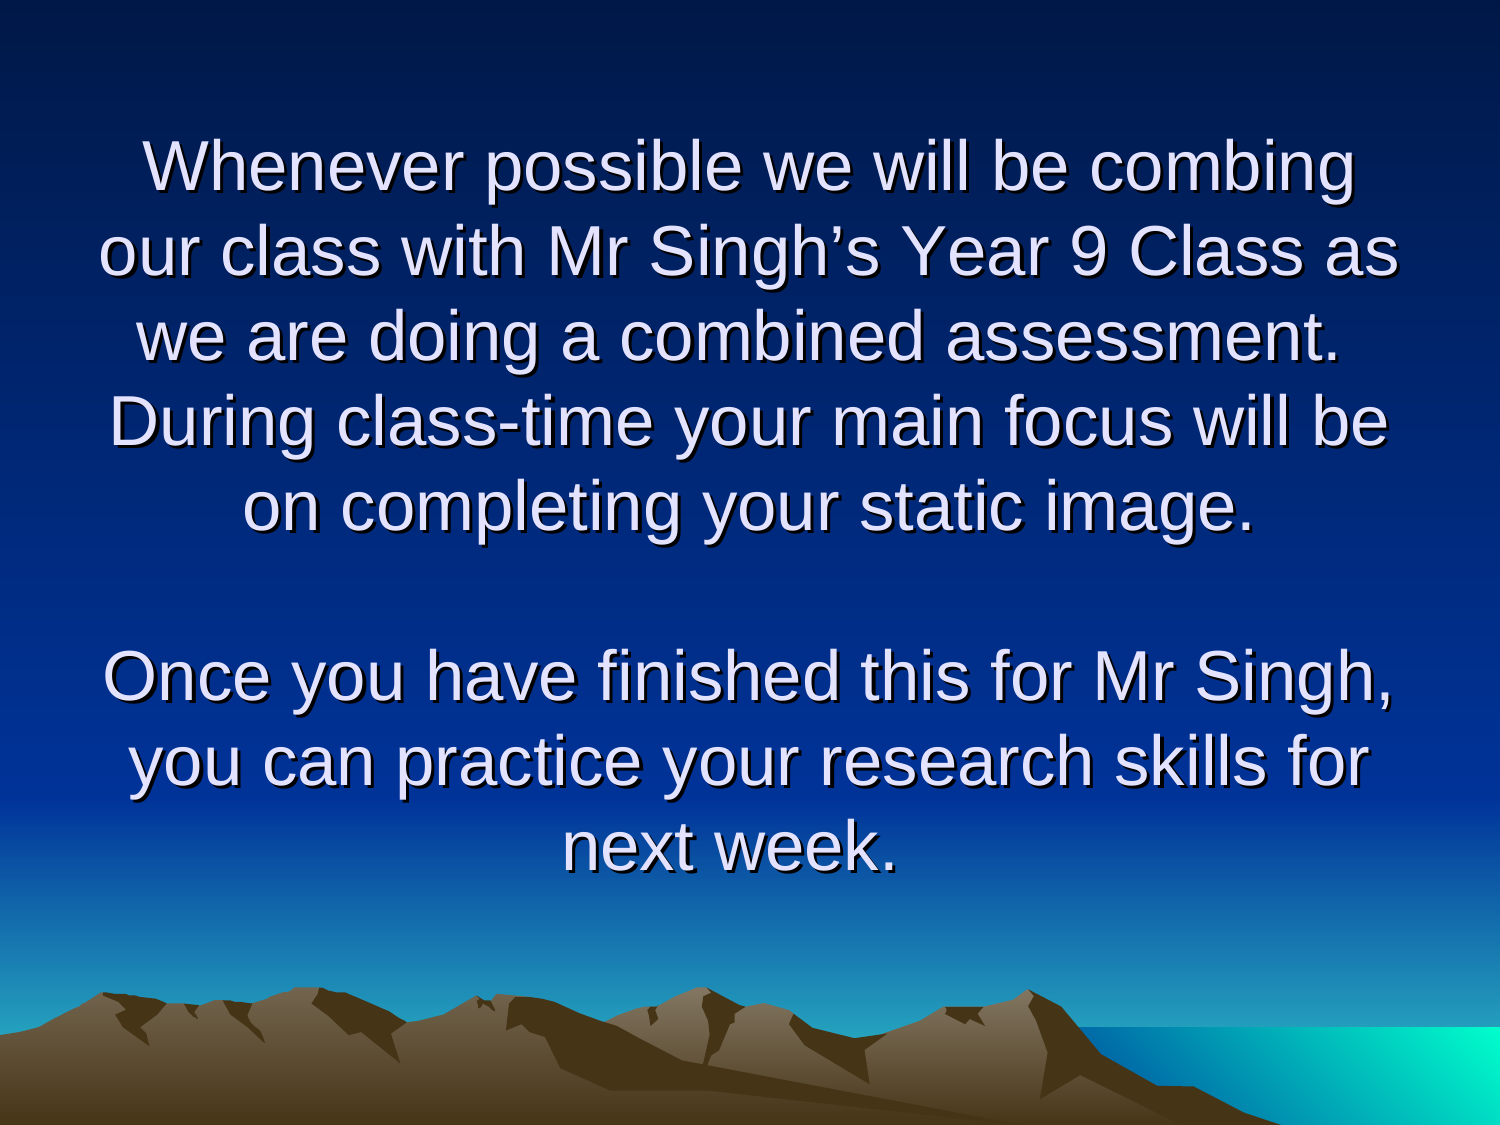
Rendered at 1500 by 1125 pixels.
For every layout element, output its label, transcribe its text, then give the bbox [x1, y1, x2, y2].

title Whenever possible we will be combing our class with Mr Singh’s Year 9 Class as we are doing a combined assessment. During class-time your main focus will be on completing your static image. Once you have finished this for Mr Singh, you can practice your research skills for next week. [75, 184, 1426, 225]
